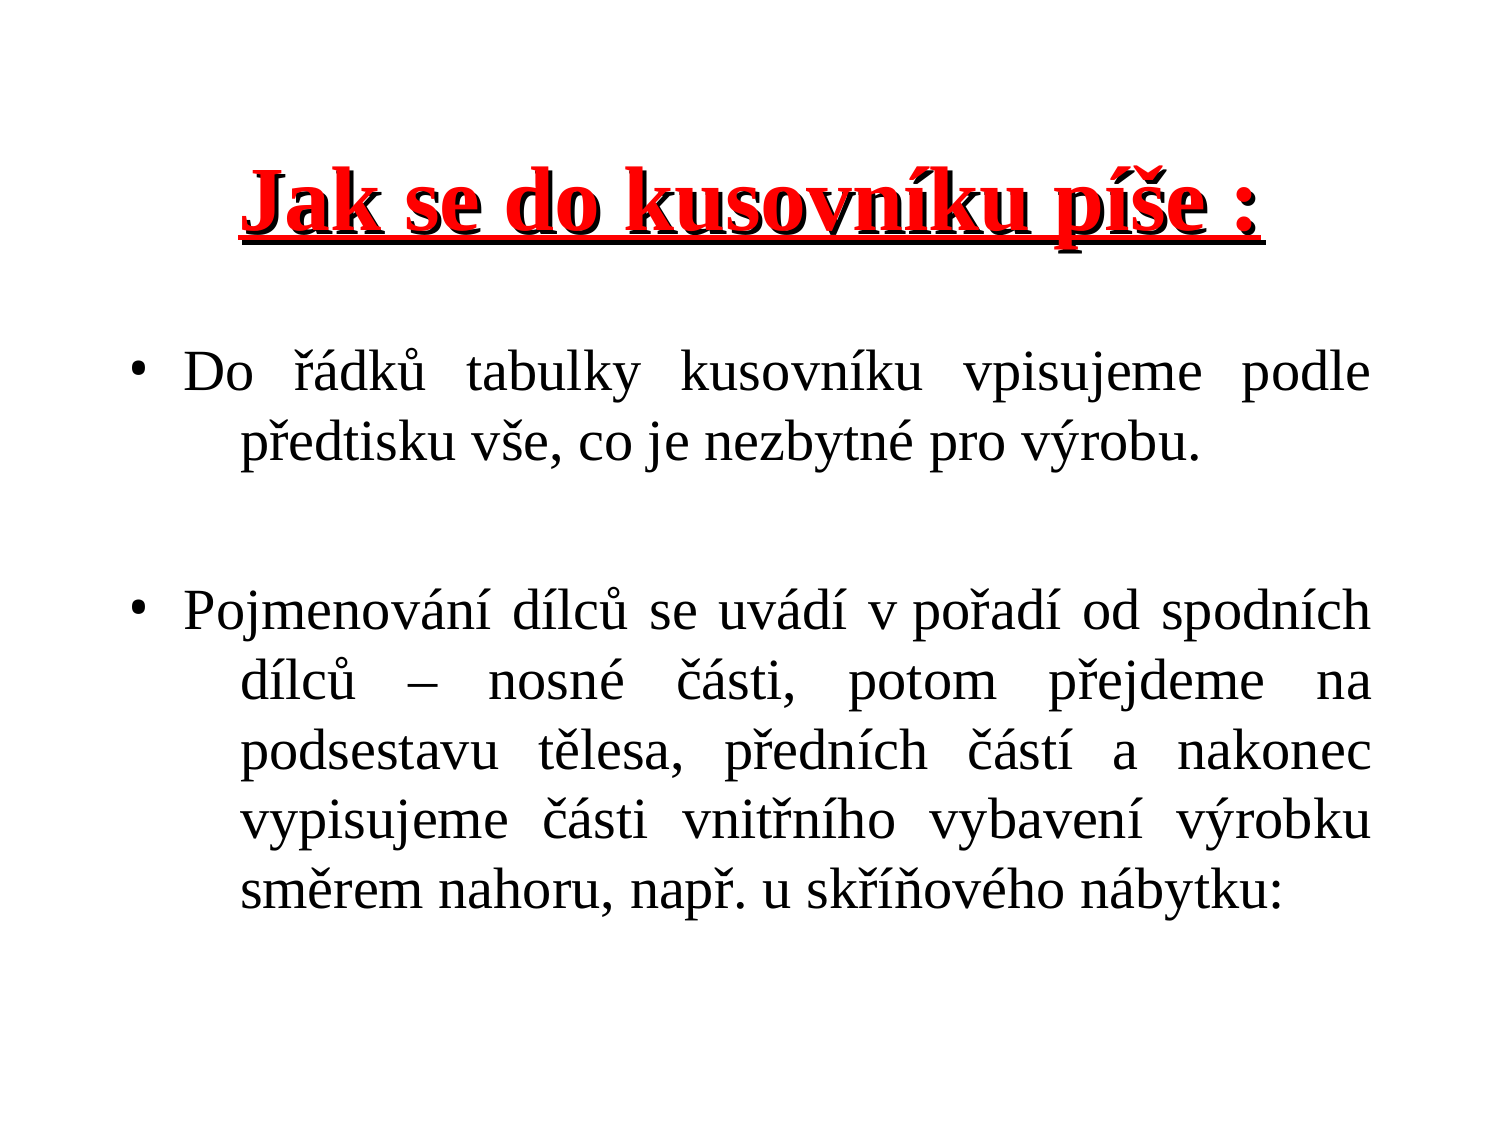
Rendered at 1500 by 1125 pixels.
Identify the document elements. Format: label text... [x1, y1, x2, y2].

title Jak se do kusovníku píše : [112, 99, 1388, 288]
list Do řádků tabulky kusovníku vpisujeme podle předtisku vše, co je nezbytné pro výrobu. Pojmenování dílců se uvádí v pořadí od spodních dílců – nosné části, potom přejdeme na podsestavu tělesa, předních částí a nakonec vypisujeme části vnitřního vybavení výrobku směrem nahoru, např. u skříňového nábytku: [112, 324, 1388, 1000]
